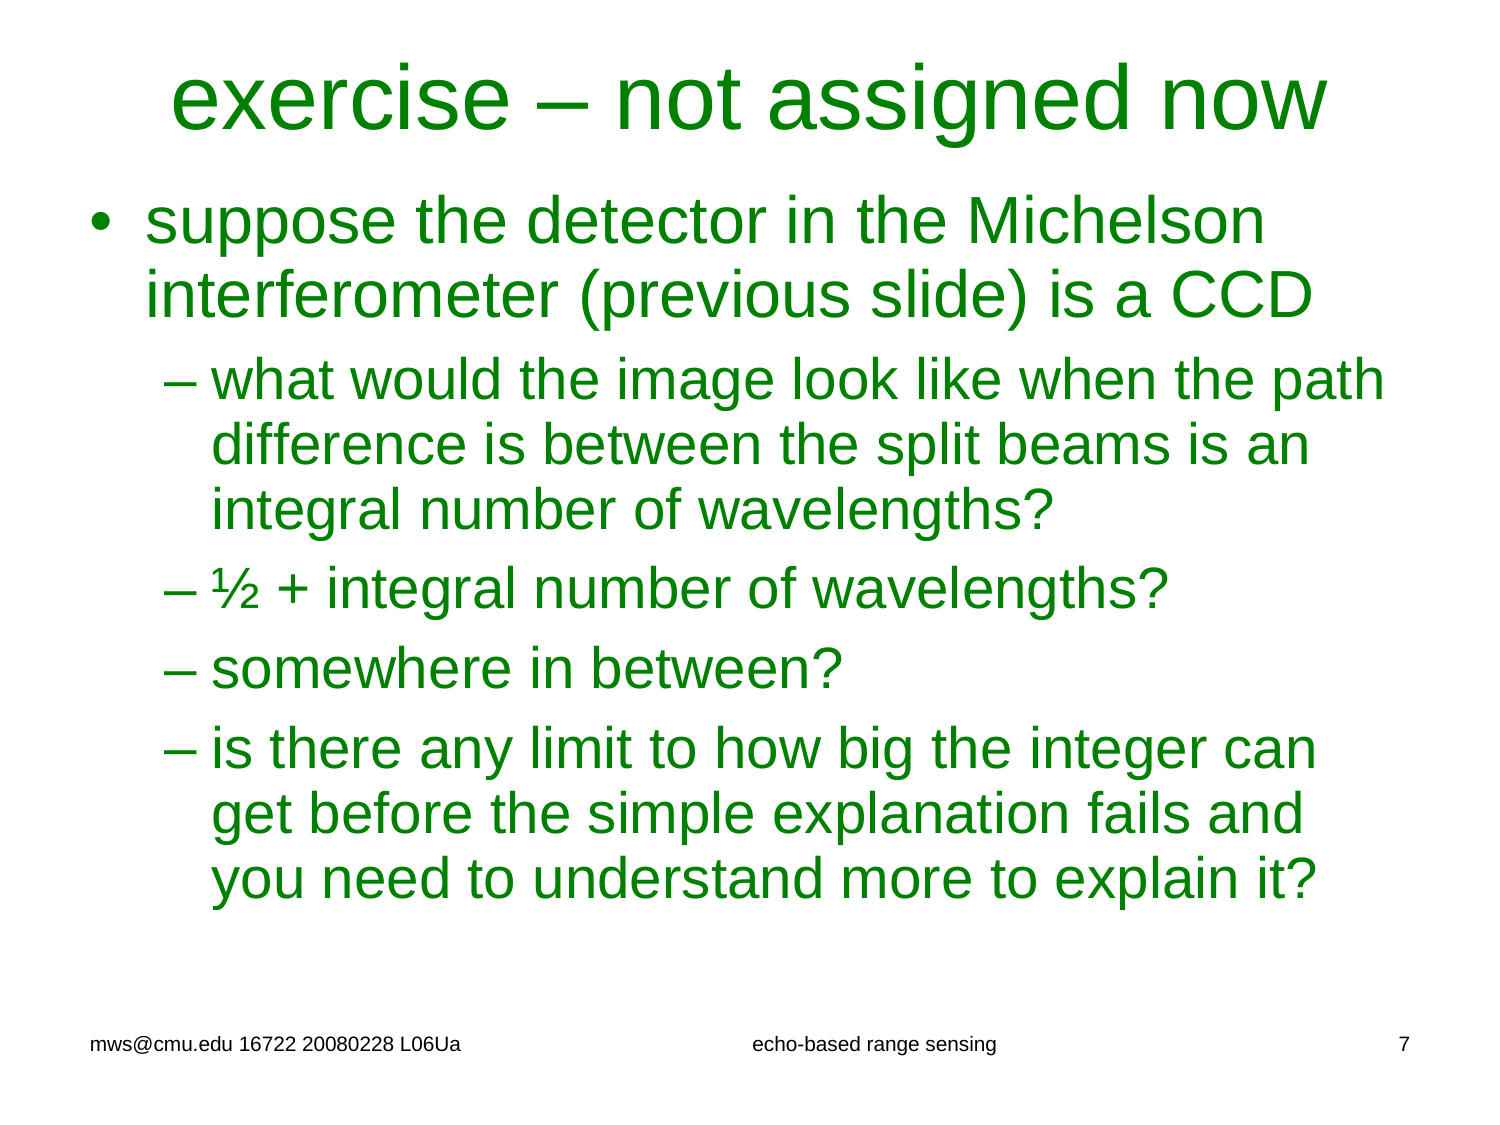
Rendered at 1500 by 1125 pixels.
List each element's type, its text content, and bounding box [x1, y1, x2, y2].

title exercise – not assigned now [75, 34, 1426, 161]
list suppose the detector in the Michelson interferometer (previous slide) is a CCD what would the image look like when the path difference is between the split beams is an integral number of wavelengths? ½ + integral number of wavelengths? somewhere in between? is there any limit to how big the integer can get before the simple explanation fails and you need to understand more to explain it? [75, 174, 1426, 1006]
